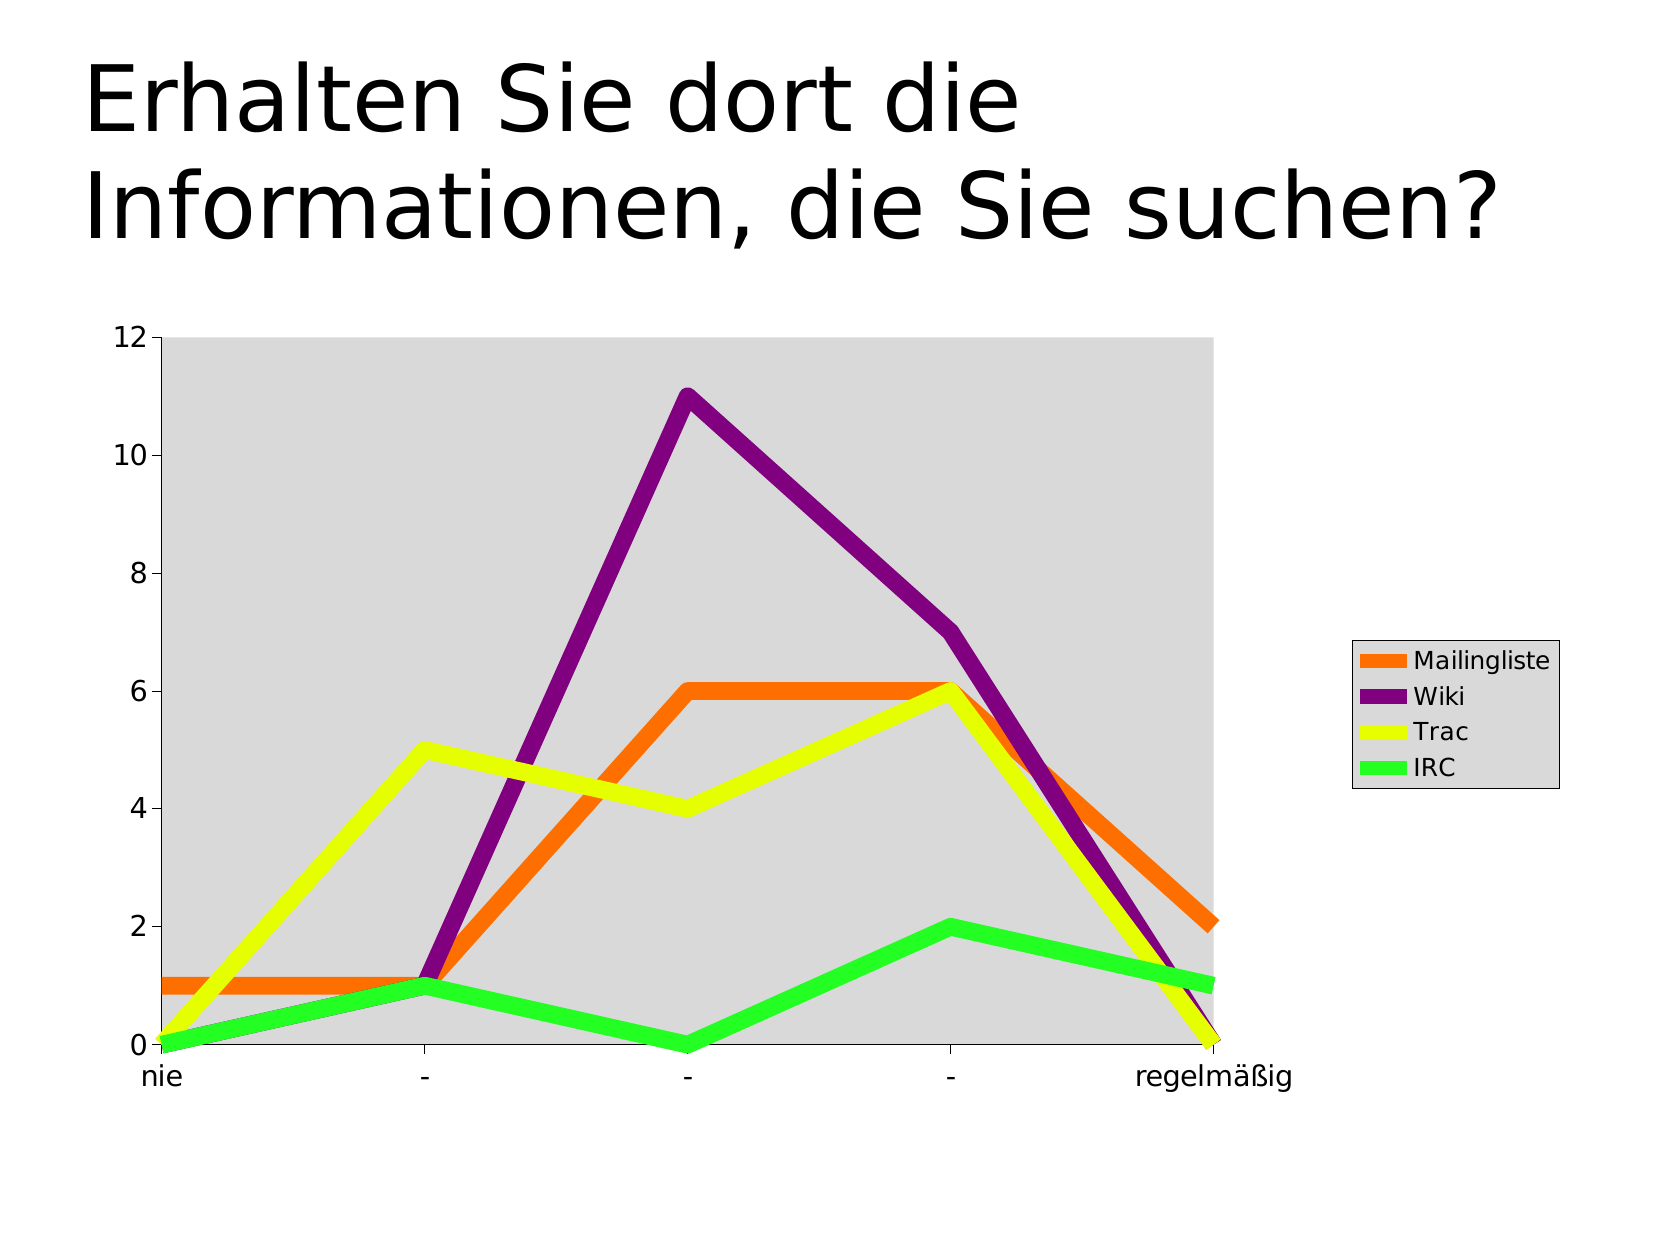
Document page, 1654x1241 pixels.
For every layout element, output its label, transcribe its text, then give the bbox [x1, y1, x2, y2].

title Erhalten Sie dort die Informationen, die Sie suchen? [82, 45, 1571, 261]
chart [82, 290, 1571, 1109]
